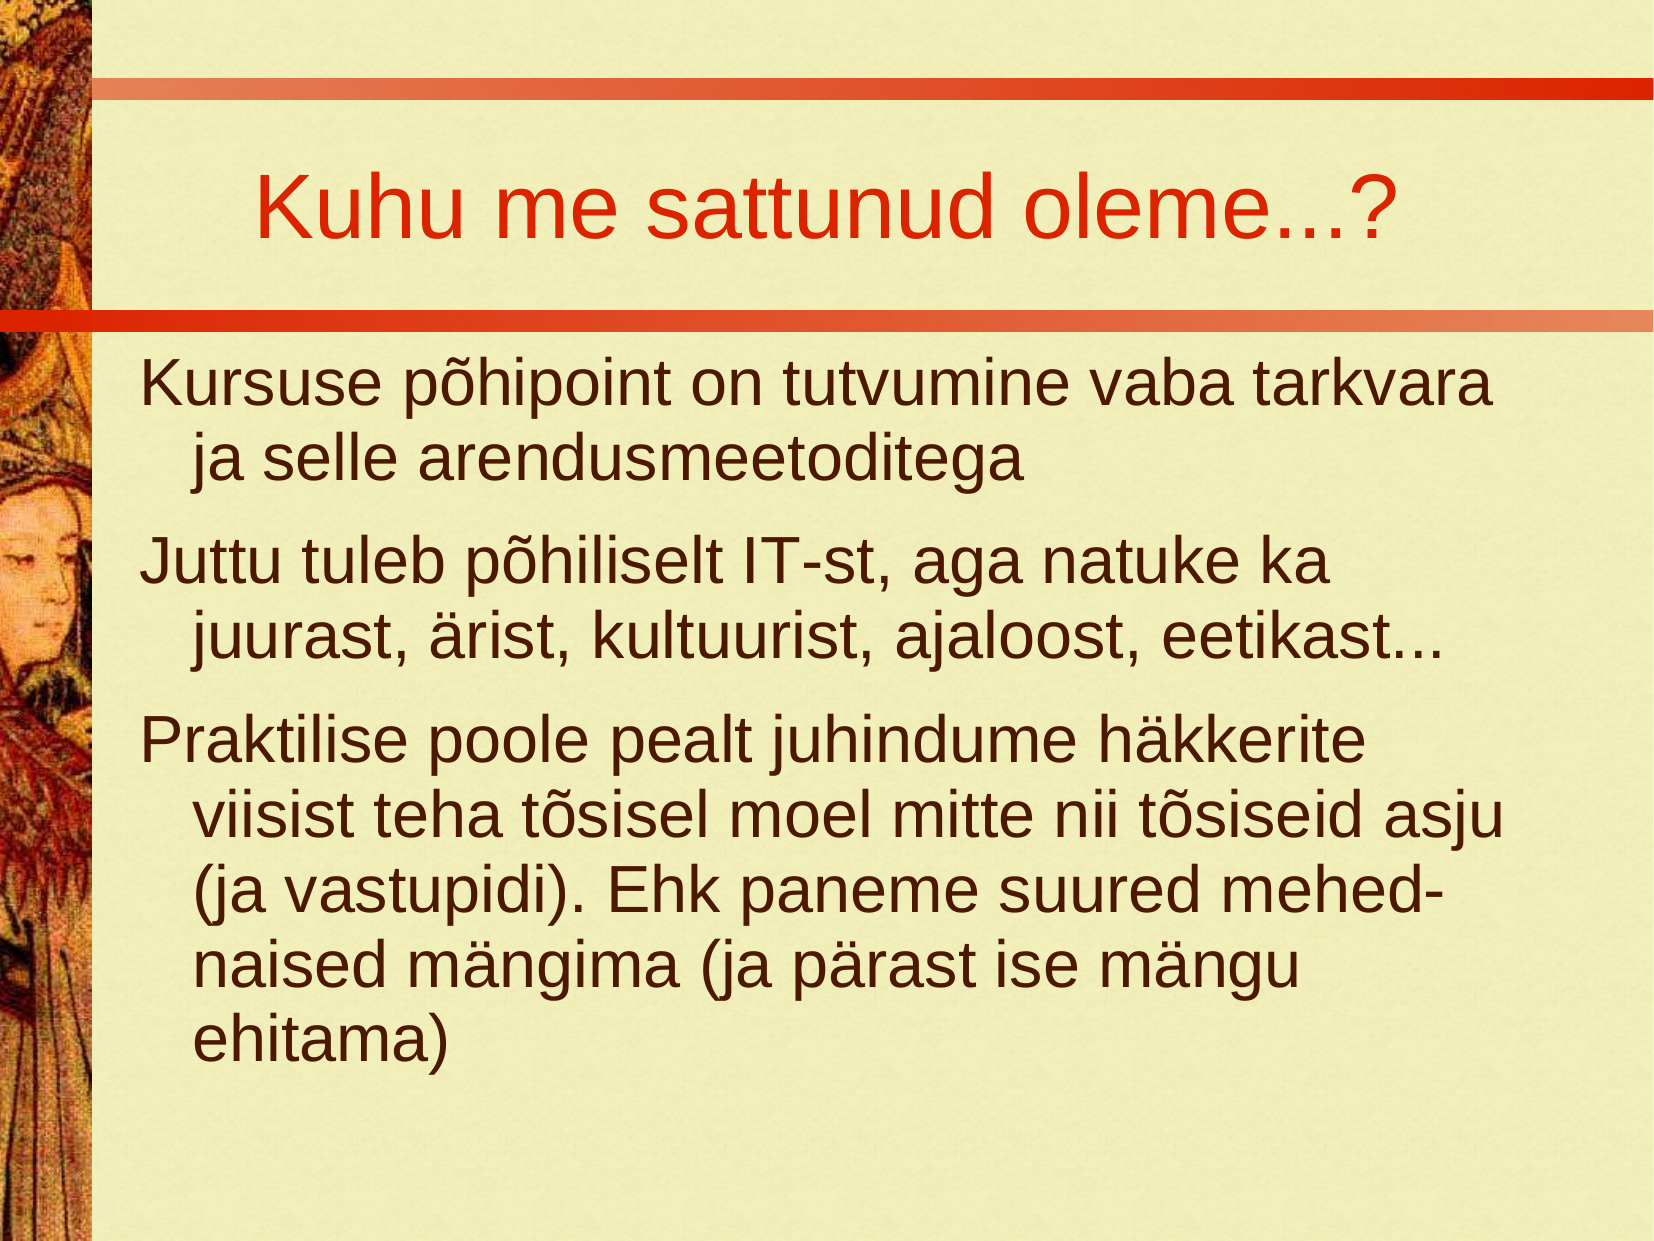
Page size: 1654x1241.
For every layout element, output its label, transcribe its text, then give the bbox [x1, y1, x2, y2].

picture [0, 0, 1654, 310]
picture [0, 332, 1654, 1241]
list Kursuse põhipoint on tutvumine vaba tarkvara ja selle arendusmeetoditega Juttu tuleb põhiliselt IT-st, aga natuke ka juurast, ärist, kultuurist, ajaloost, eetikast... Praktilise poole pealt juhindume häkkerite viisist teha tõsisel moel mitte nii tõsiseid asju (ja vastupidi). Ehk paneme suured mehed-naised mängima (ja pärast ise mängu ehitama) [121, 344, 1534, 1127]
title Kuhu me sattunud oleme...? [121, 102, 1534, 311]
